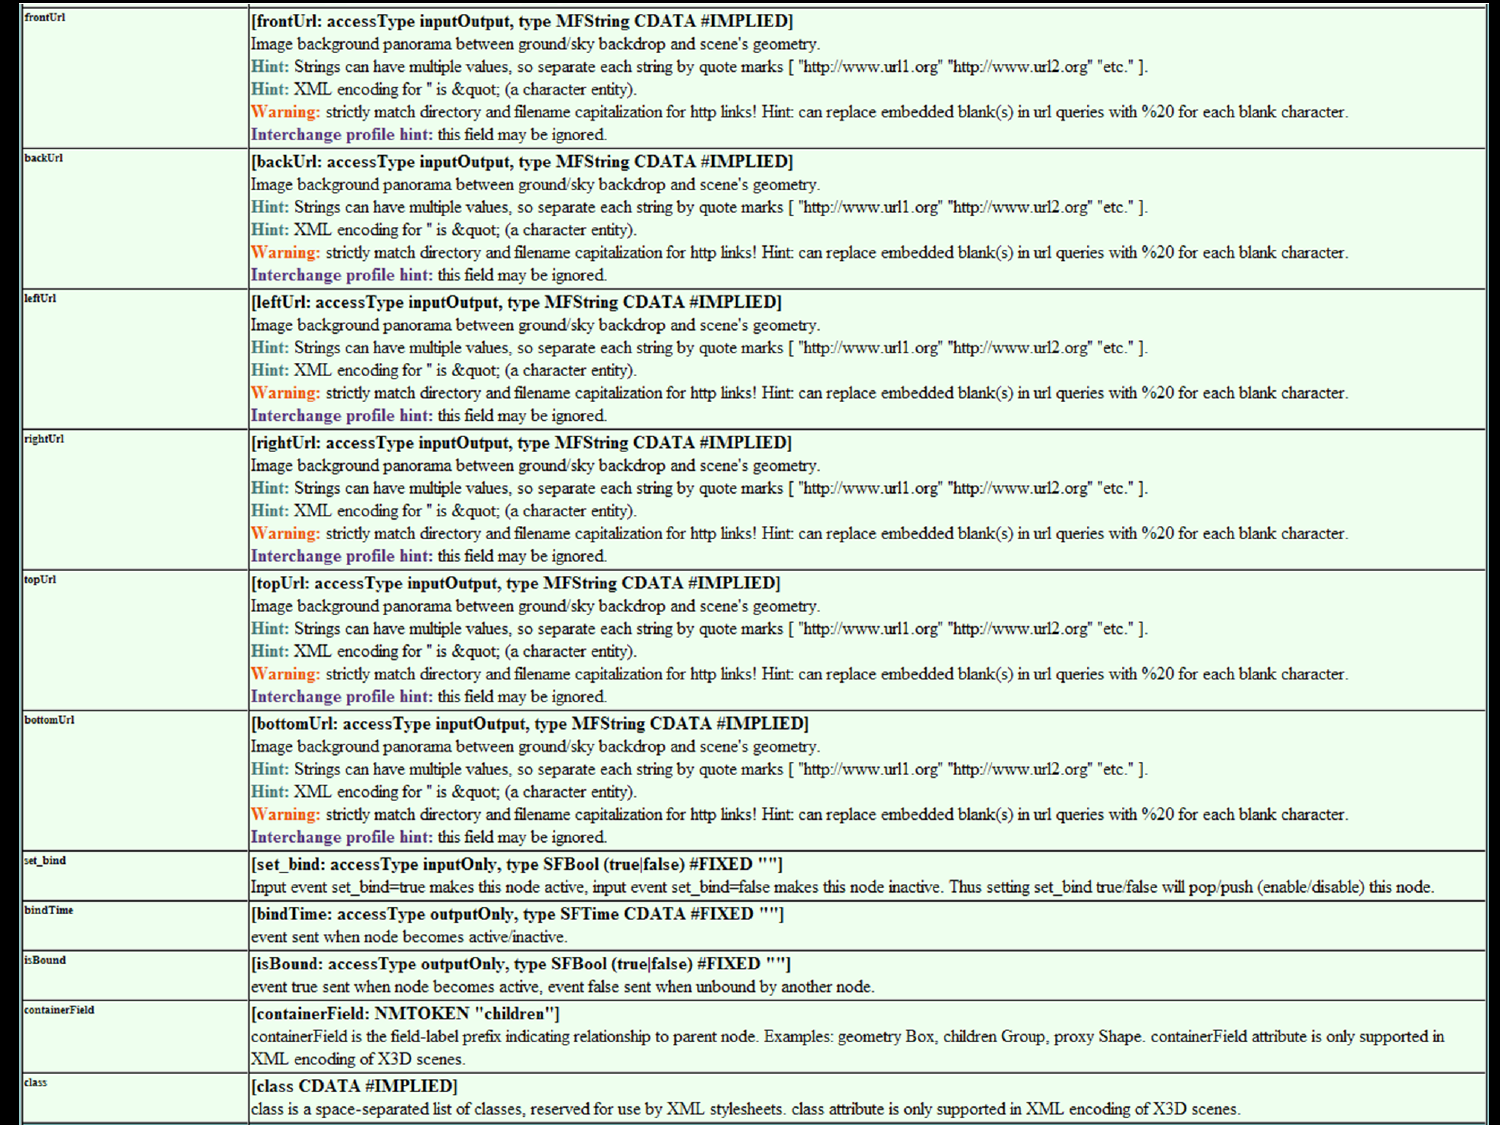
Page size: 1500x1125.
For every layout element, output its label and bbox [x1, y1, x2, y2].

text_box [0, 0, 1500, 1125]
picture [19, 3, 1489, 1125]
